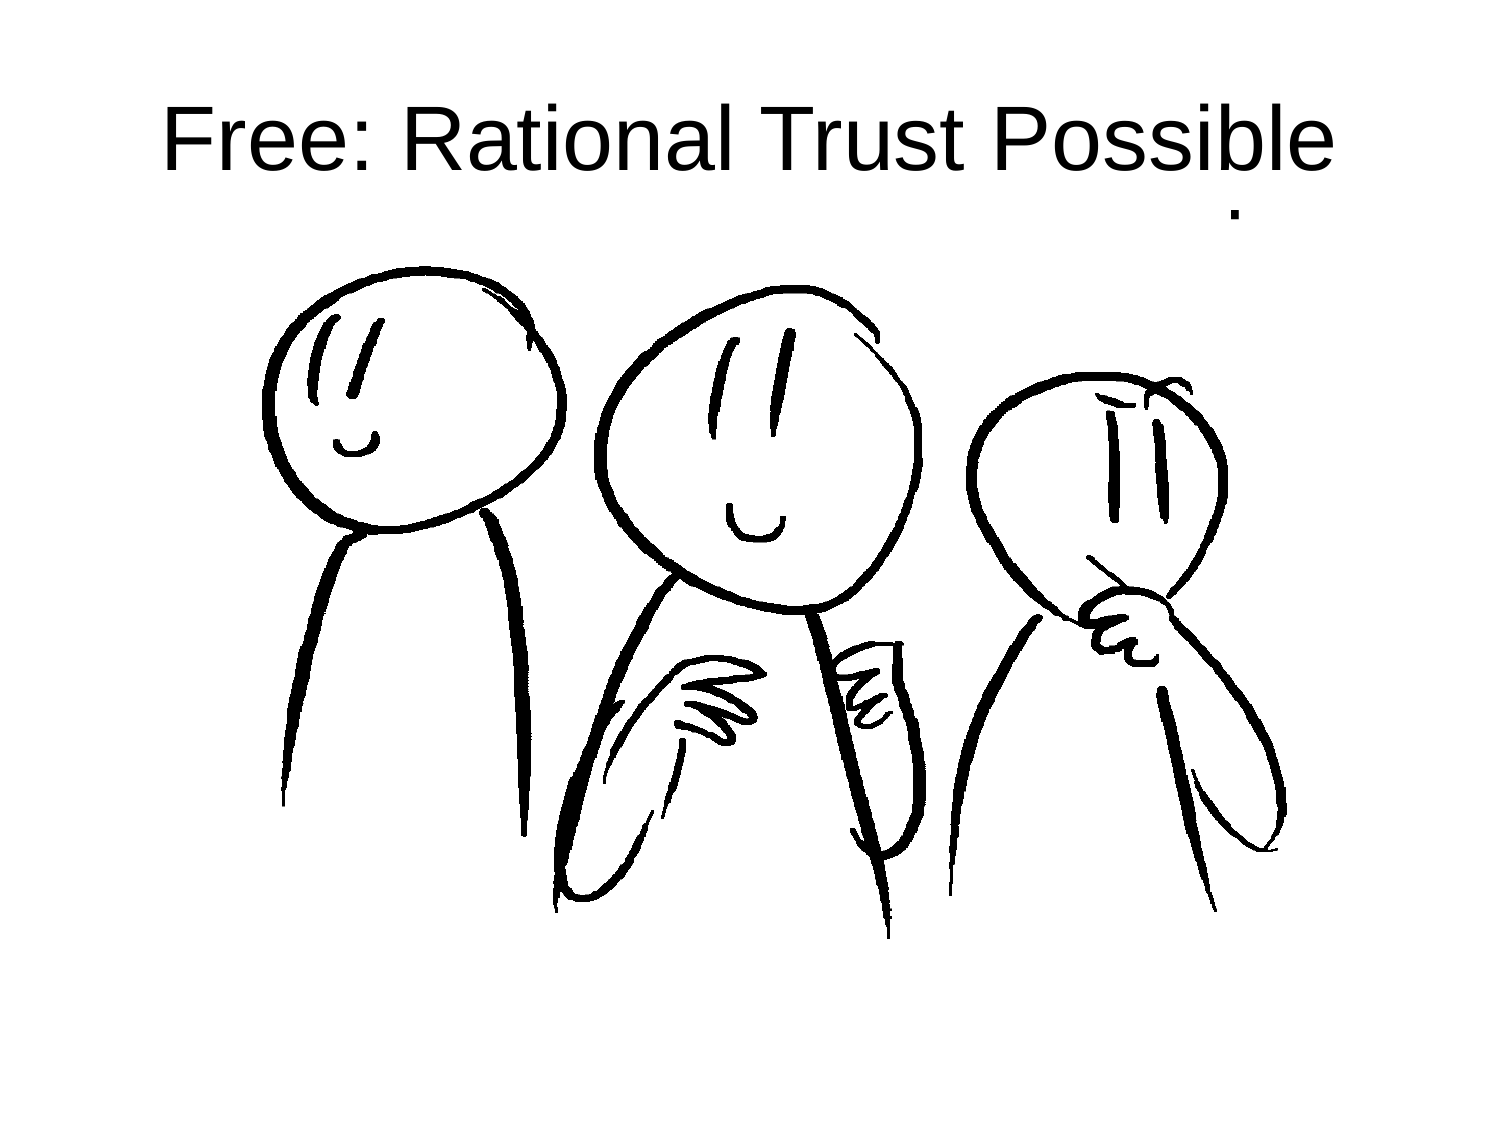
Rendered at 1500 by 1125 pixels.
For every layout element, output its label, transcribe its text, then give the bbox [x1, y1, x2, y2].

title Free: Rational Trust Possible [75, 45, 1426, 233]
picture [6, 210, 1500, 1070]
